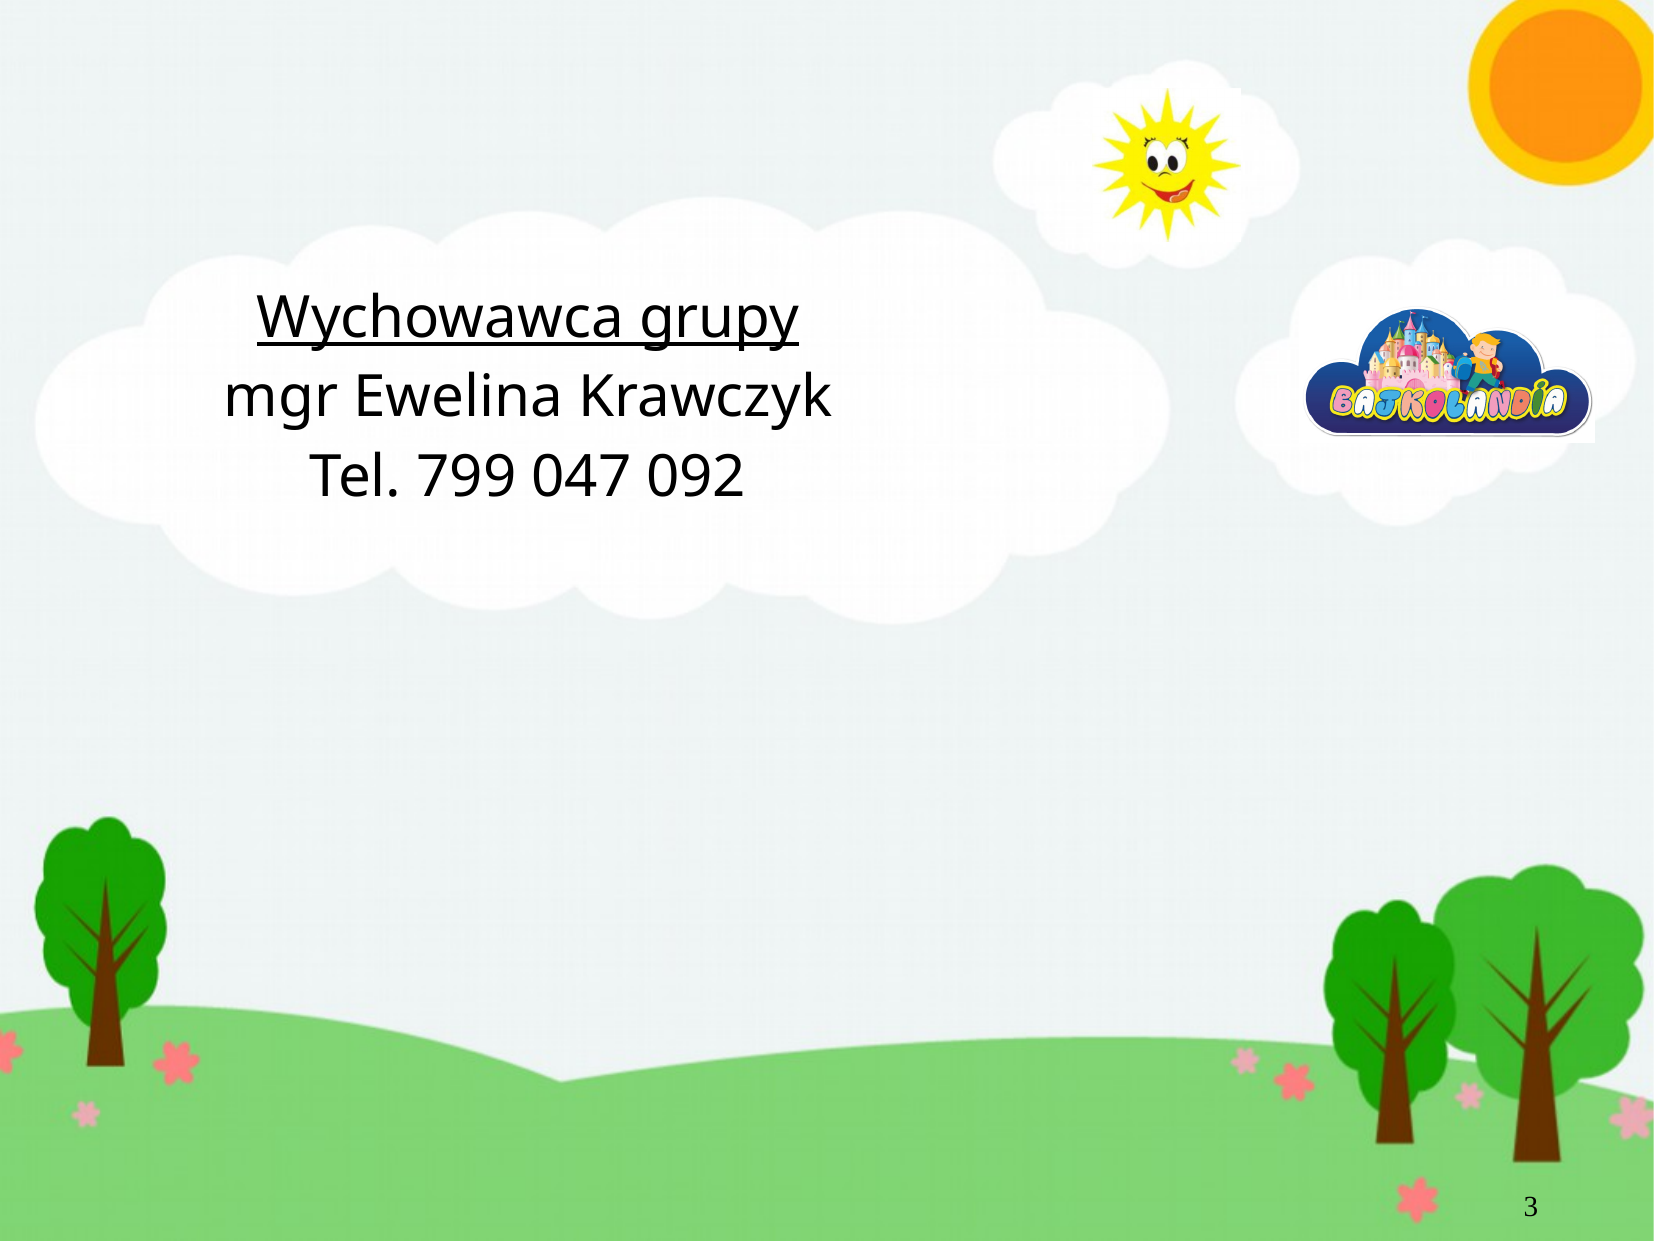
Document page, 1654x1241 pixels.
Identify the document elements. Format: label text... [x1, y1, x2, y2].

text_box [1523, 1187, 1630, 1235]
picture [1299, 300, 1595, 443]
text_box Wychowawca grupy mgr Ewelina Krawczyk Tel. 799 047 092 [224, 275, 1004, 591]
picture [1092, 88, 1241, 242]
